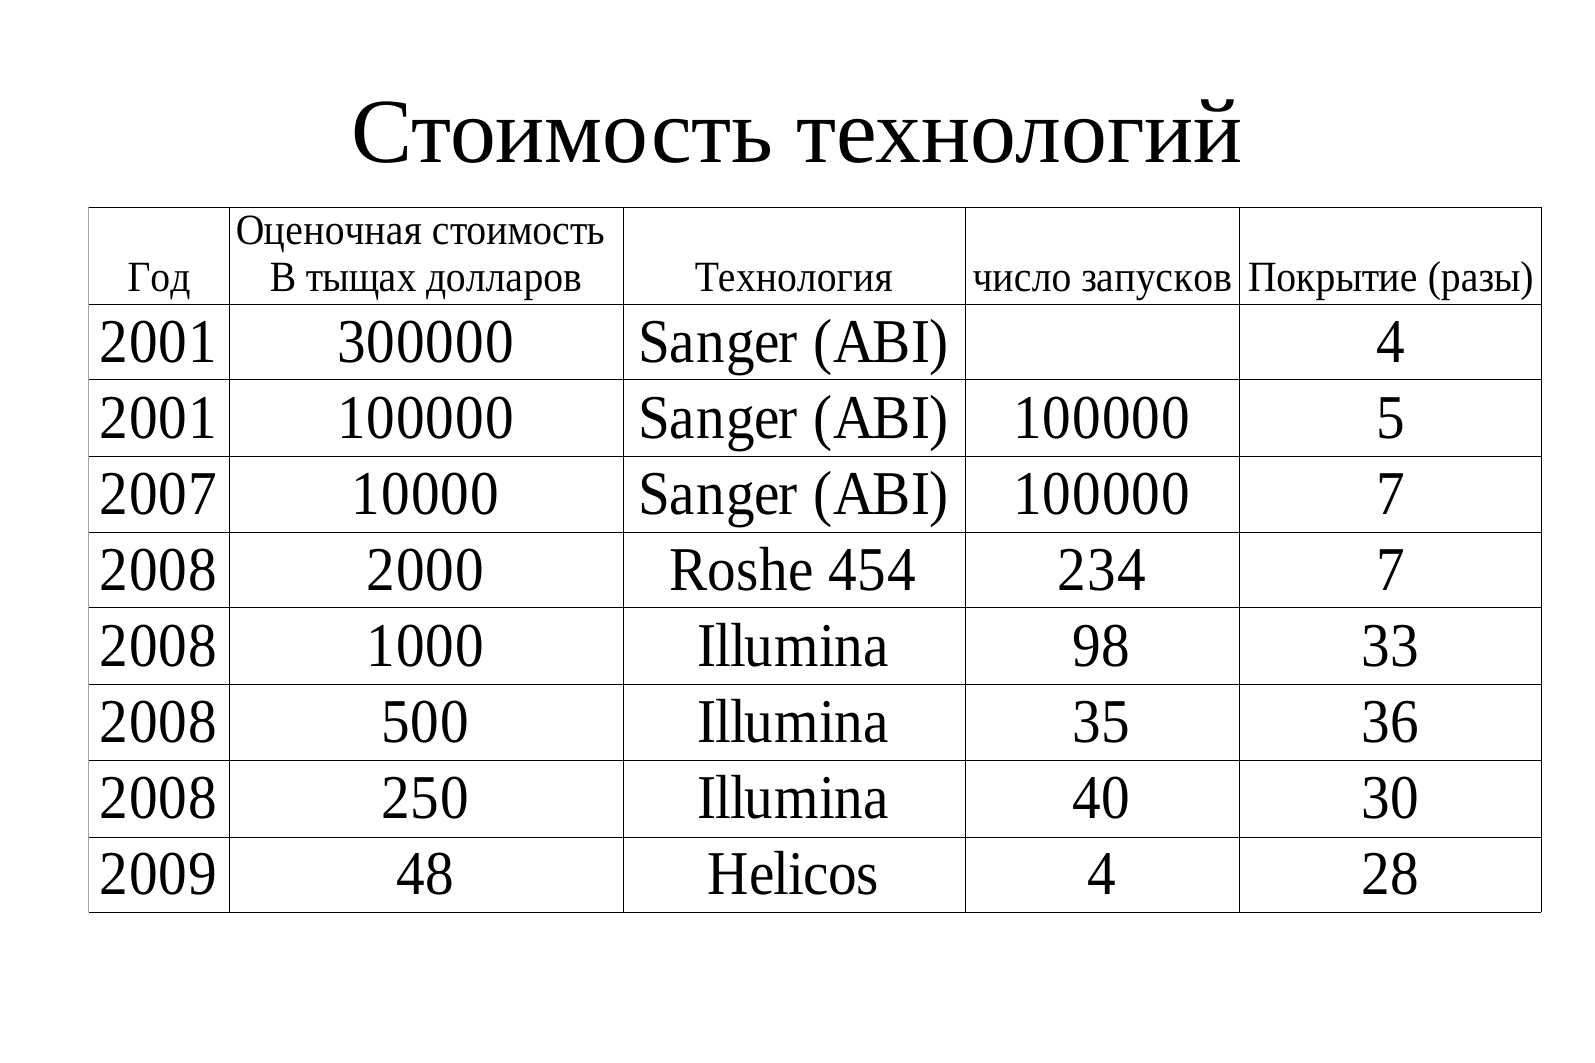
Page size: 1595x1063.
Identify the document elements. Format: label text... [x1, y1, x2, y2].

chart [88, 206, 1545, 1007]
title Стоимость технологий [79, 42, 1515, 220]
